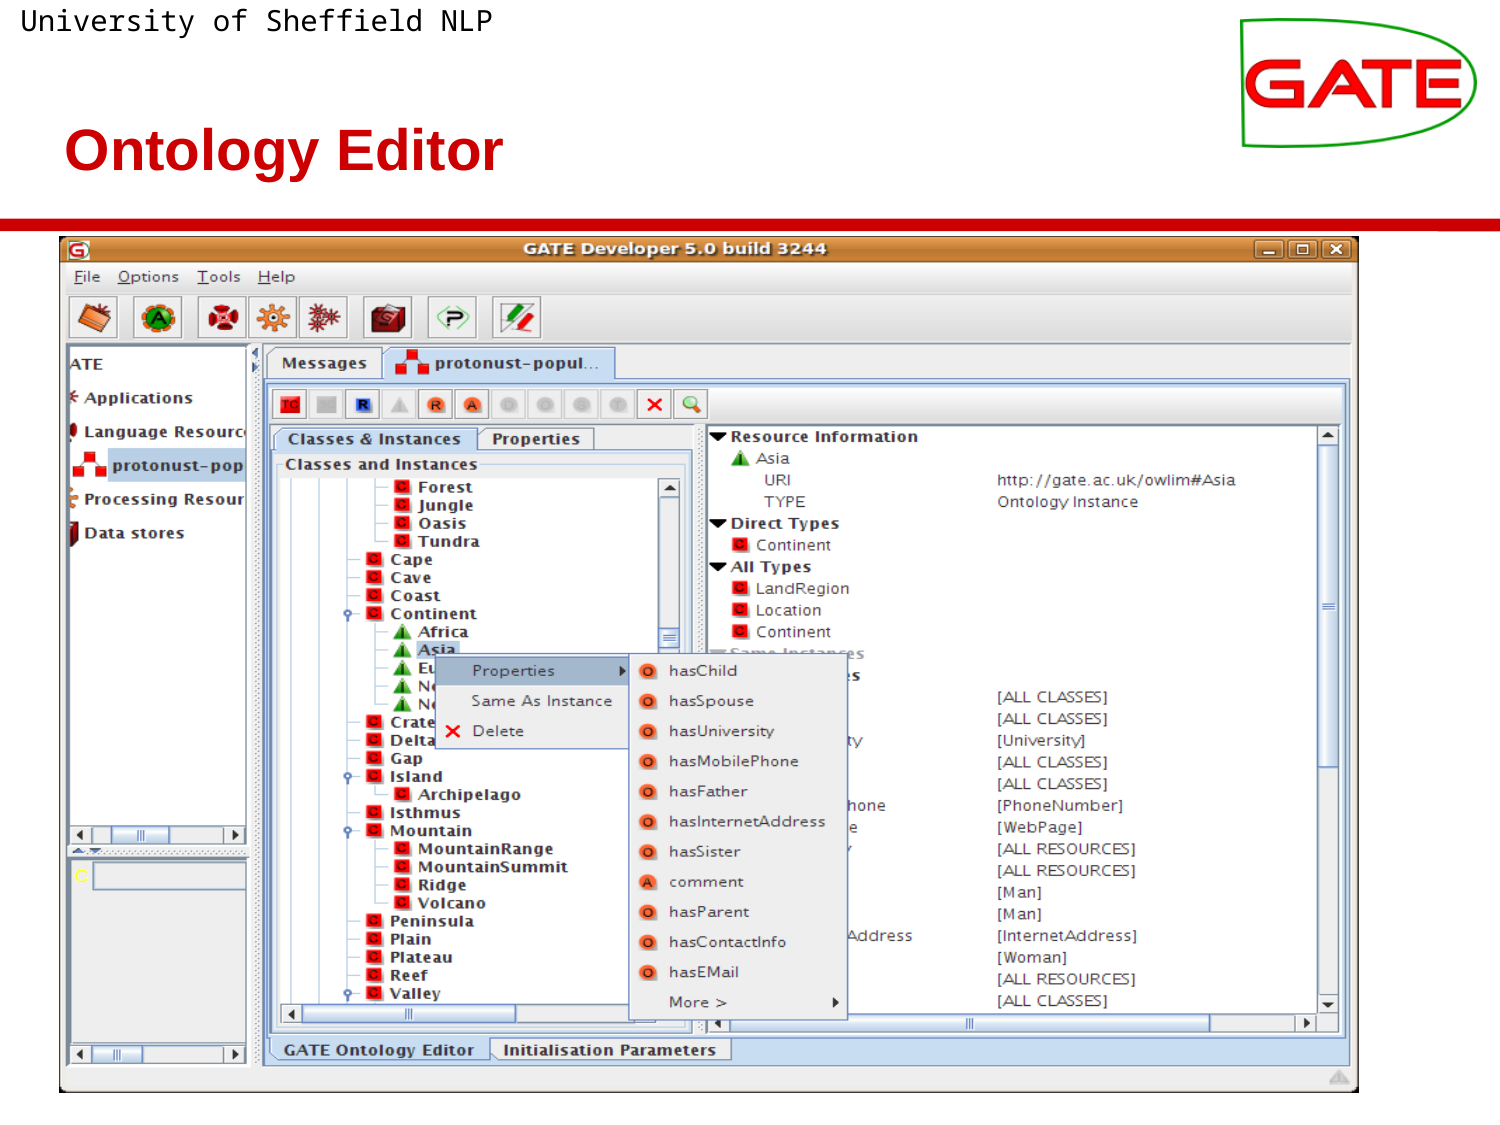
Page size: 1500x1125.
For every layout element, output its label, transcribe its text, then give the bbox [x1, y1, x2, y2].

title Ontology Editor [50, 53, 970, 241]
picture [1240, 18, 1477, 148]
picture [59, 236, 1359, 1093]
